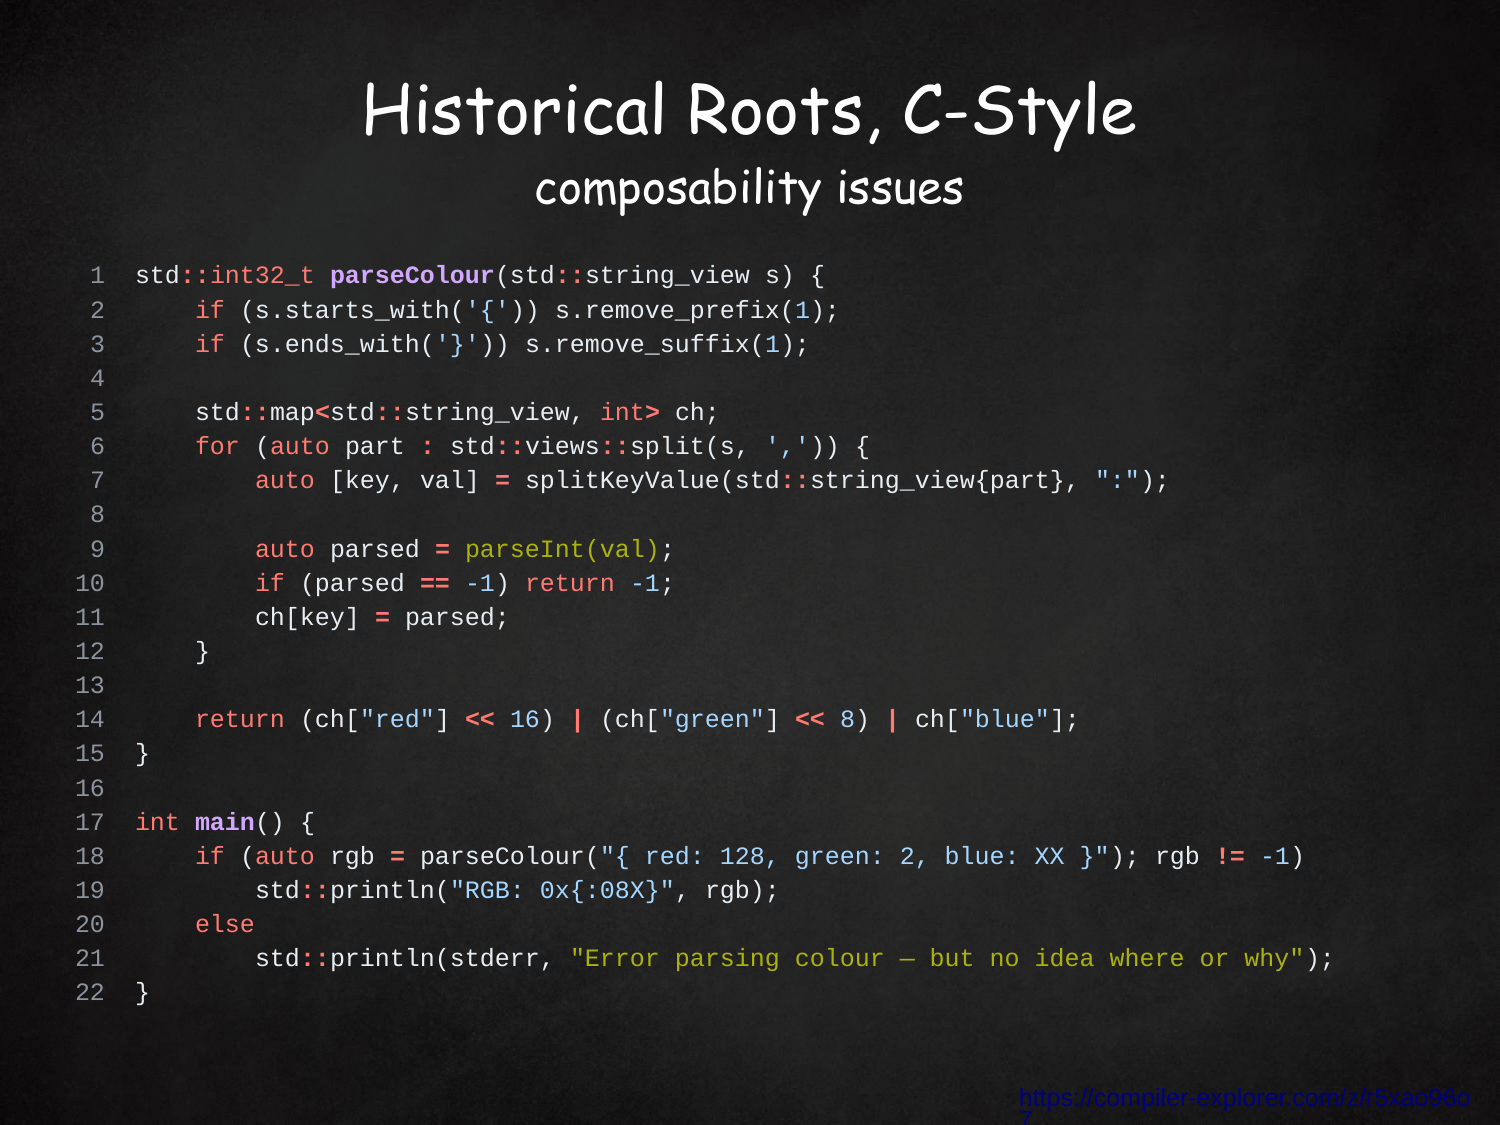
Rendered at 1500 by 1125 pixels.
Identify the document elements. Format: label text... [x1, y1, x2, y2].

picture [0, 0, 1500, 1125]
title Historical Roots, C-Style composability issues [75, 44, 1425, 233]
text_box https://compiler-explorer.com/z/r5xao96o7 [1003, 1076, 1500, 1125]
list 1 std::int32_t parseColour(std::string_view s) { 2 if (s.starts_with('{')) s.remove_prefix(1); 3 if (s.ends_with('}')) s.remove_suffix(1); 4 5 std::map<std::string_view, int> ch; 6 for (auto part : std::views::split(s, ',')) { 7 auto [key, val] = splitKeyValue(std::string_view{part}, ":"); 8 9 auto parsed = parseInt(val); 10 if (parsed == -1) return -1; 11 ch[key] = parsed; 12 } 13 14 return (ch["red"] << 16) | (ch["green"] << 8) | ch["blue"]; 15 } 16 17 int main() { 18 if (auto rgb = parseColour("{ red: 128, green: 2, blue: XX }"); rgb != -1) 19 std::println("RGB: 0x{:08X}", rgb); 20 else 21 std::println(stderr, "Error parsing colour — but no idea where or why"); 22 } [75, 263, 1425, 1040]
